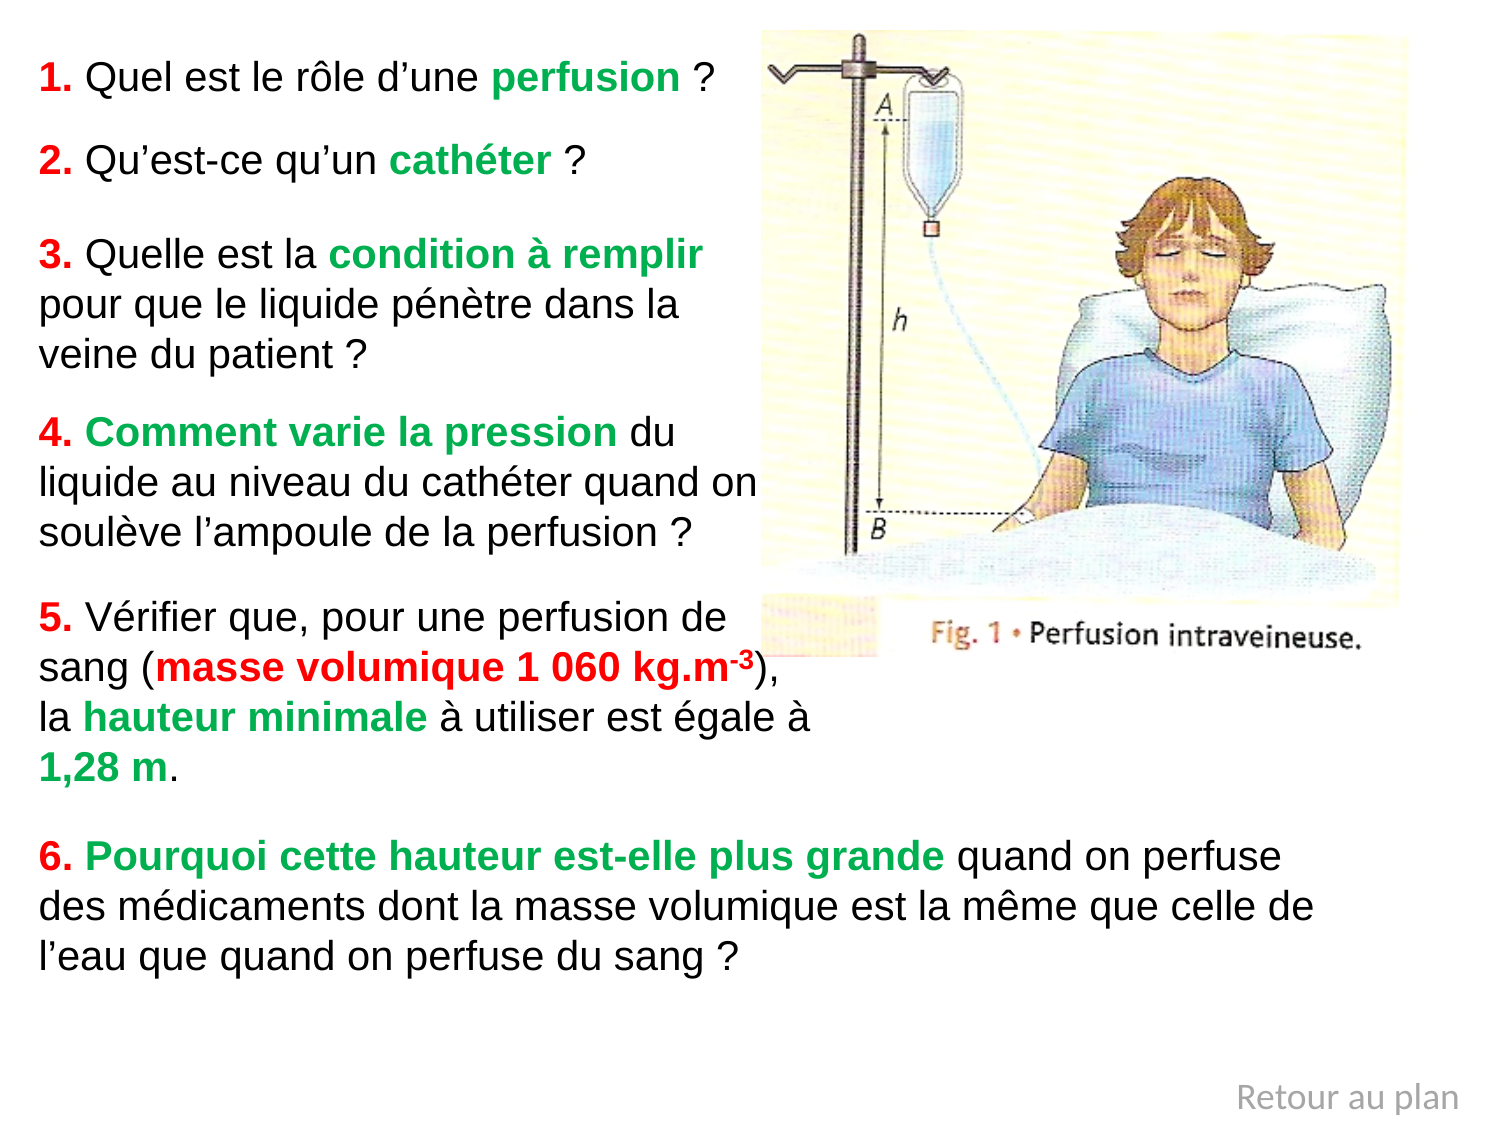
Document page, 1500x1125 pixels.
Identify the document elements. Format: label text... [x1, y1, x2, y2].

text_box 2. Qu’est-ce qu’un cathéter ? [24, 125, 602, 191]
text_box 5. Vérifier que, pour une perfusion de sang (masse volumique 1 060 kg.m-3), la hauteur minimale à utiliser est égale à 1,28 m. [24, 582, 833, 798]
text_box Retour au plan [1221, 1064, 1476, 1125]
text_box 3. Quelle est la condition à remplir pour que le liquide pénètre dans la veine du patient ? [24, 220, 774, 385]
text_box 6. Pourquoi cette hauteur est-elle plus grande quand on perfuse des médicaments dont la masse volumique est la même que celle de l’eau que quand on perfuse du sang ? [24, 821, 1358, 987]
picture [761, 30, 1418, 657]
text_box 4. Comment varie la pression du liquide au niveau du cathéter quand on soulève l’ampoule de la perfusion ? [24, 397, 774, 563]
text_box 1. Quel est le rôle d’une perfusion ? [24, 43, 731, 108]
